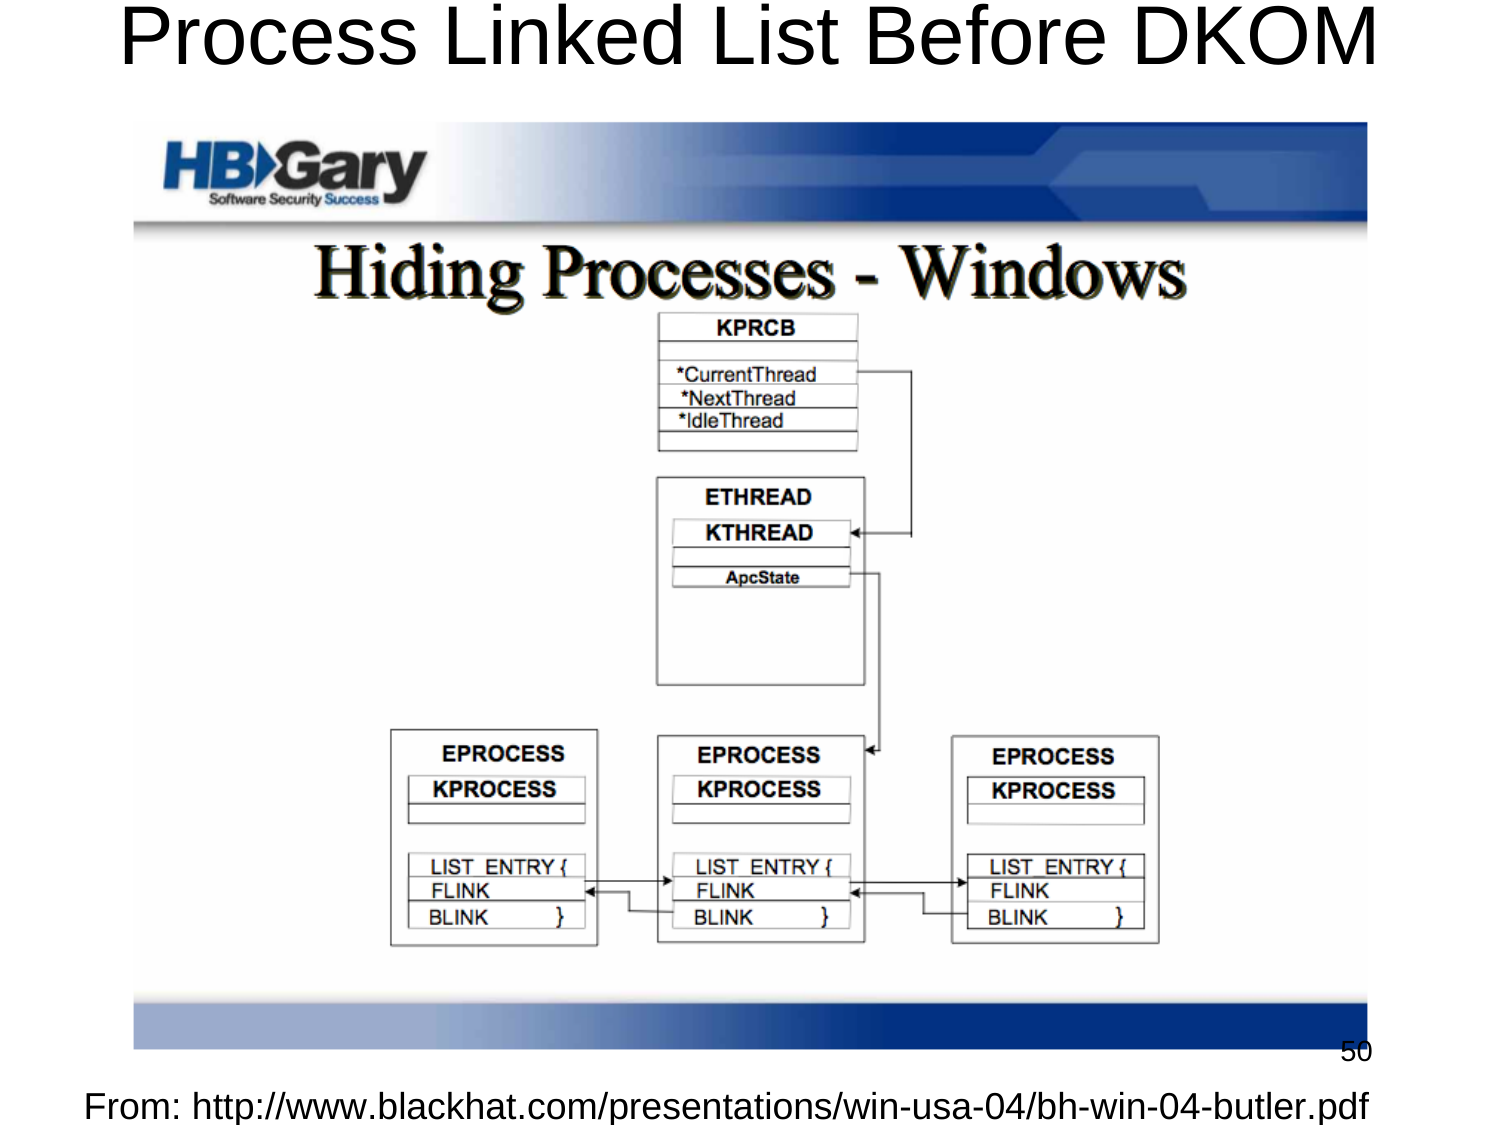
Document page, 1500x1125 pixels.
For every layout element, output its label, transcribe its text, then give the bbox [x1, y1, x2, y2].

picture [125, 112, 1375, 1063]
text_box <number> [1074, 1025, 1388, 1101]
text_box From: http://www.blackhat.com/presentations/win-usa-04/bh-win-04-butler.pdf [68, 1074, 1320, 1125]
title Process Linked List Before DKOM [75, 0, 1426, 126]
